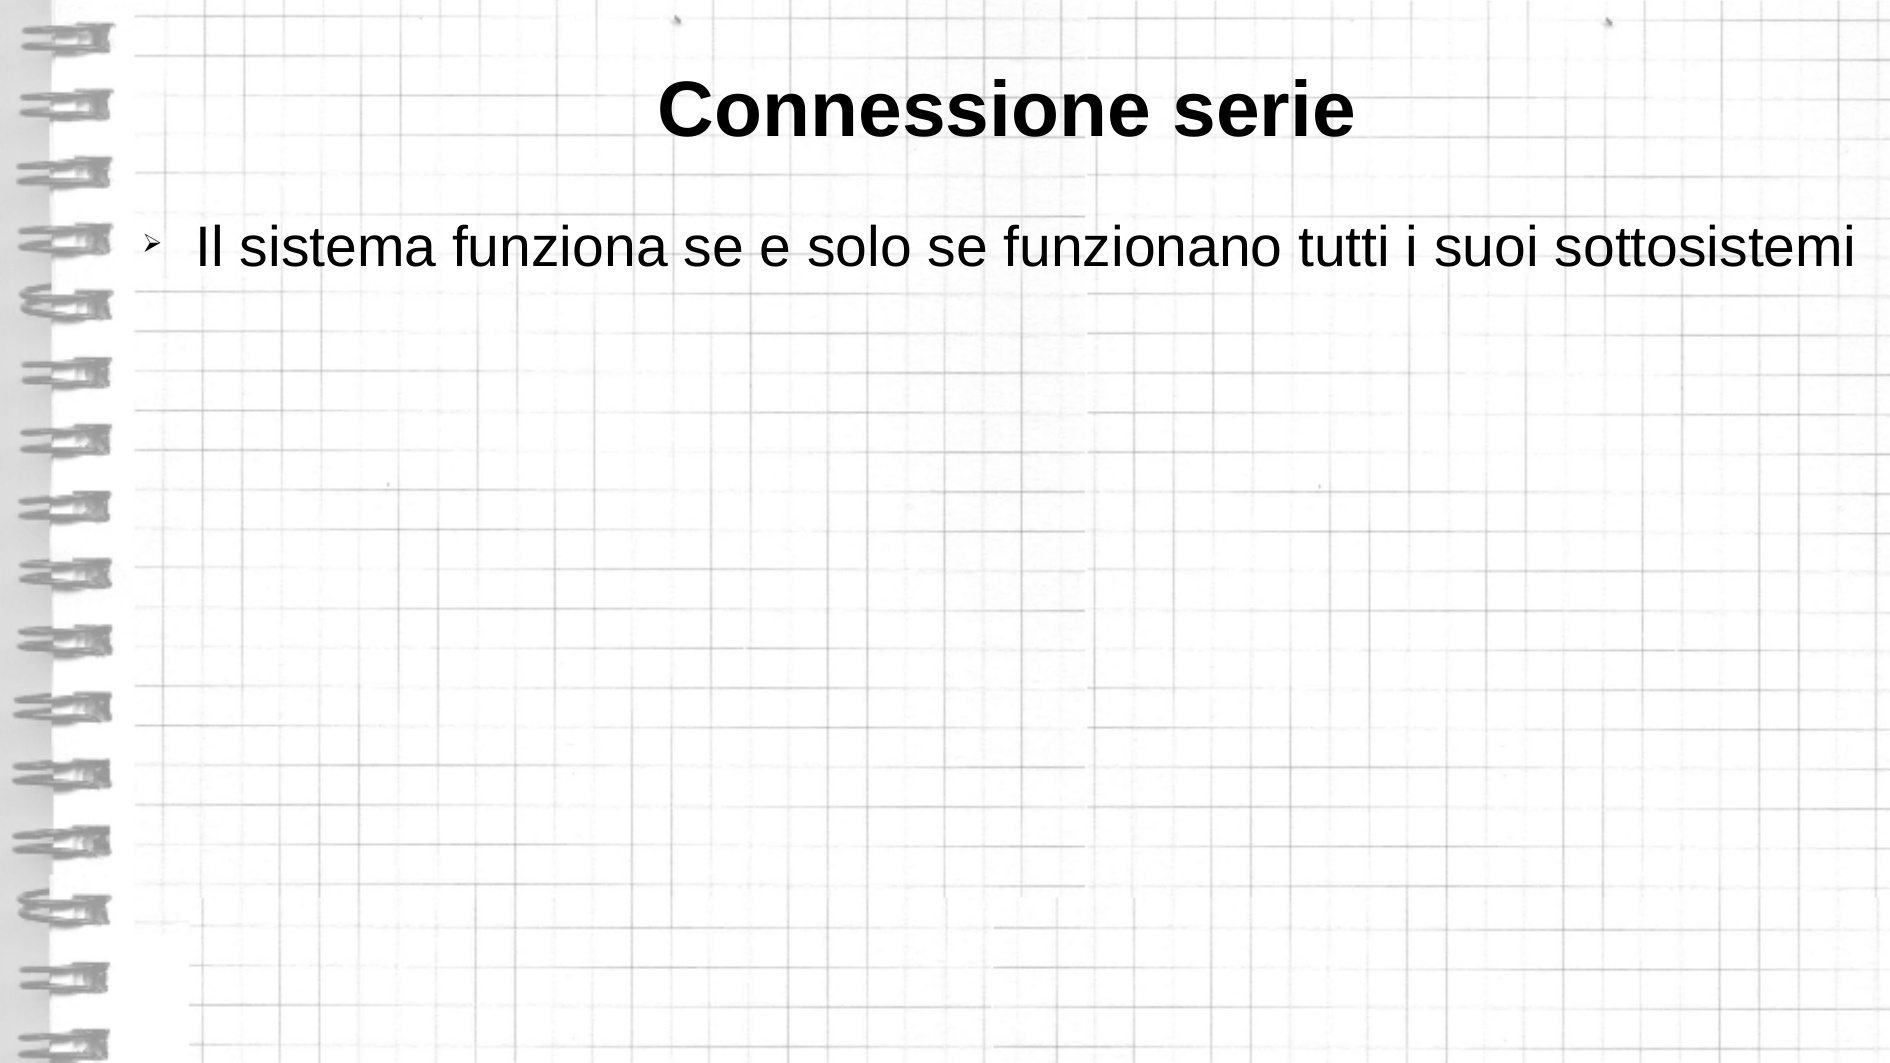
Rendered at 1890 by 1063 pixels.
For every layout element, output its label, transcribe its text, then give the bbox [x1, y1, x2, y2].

list Il sistema funziona se e solo se funzionano tutti i suoi sottosistemi [124, 214, 1890, 832]
title Connessione serie [124, 20, 1890, 198]
picture [0, 0, 1890, 1063]
